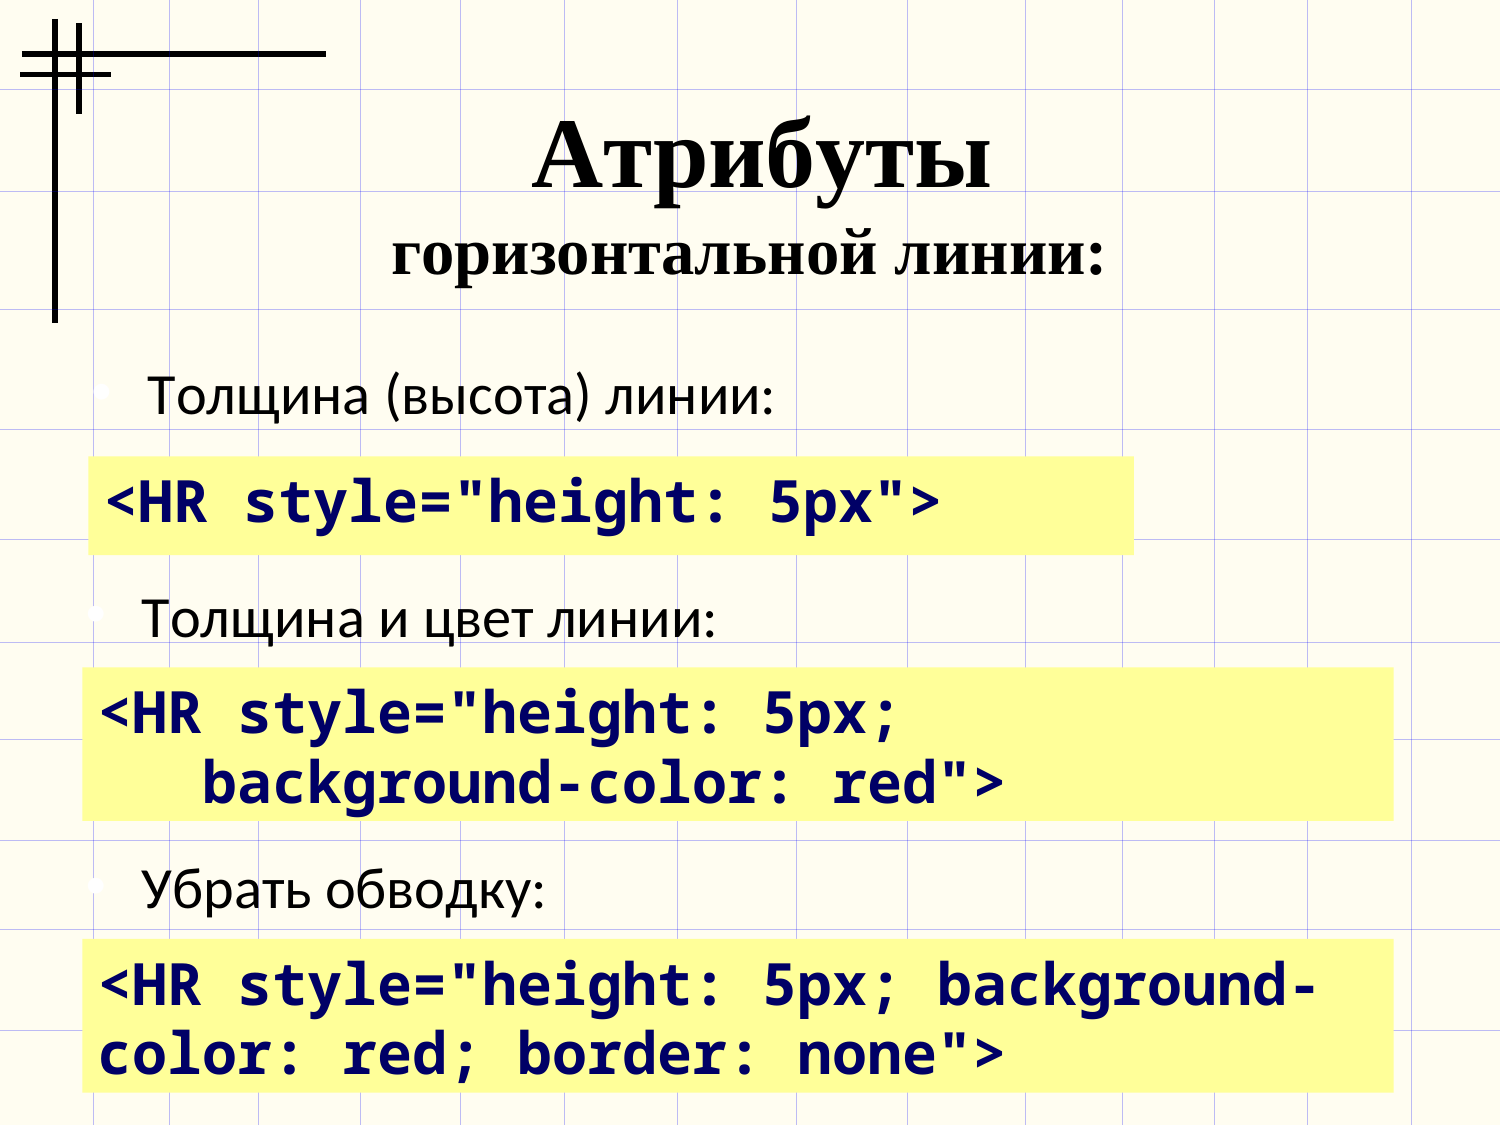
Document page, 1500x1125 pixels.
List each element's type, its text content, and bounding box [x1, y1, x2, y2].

text_box Толщина и цвет линии: [70, 571, 1441, 657]
title Атрибуты горизонтальной линии: [75, 75, 1426, 301]
list <HR style="height: 5px"> [88, 456, 1134, 556]
text_box <HR style="height: 5px; background-color: red"> [82, 667, 1394, 821]
text_box <HR style="height: 5px; background-color: red; border: none"> [82, 938, 1394, 1093]
text_box Толщина (высота) линии: [76, 348, 1447, 435]
text_box Убрать обводку: [70, 842, 1441, 929]
